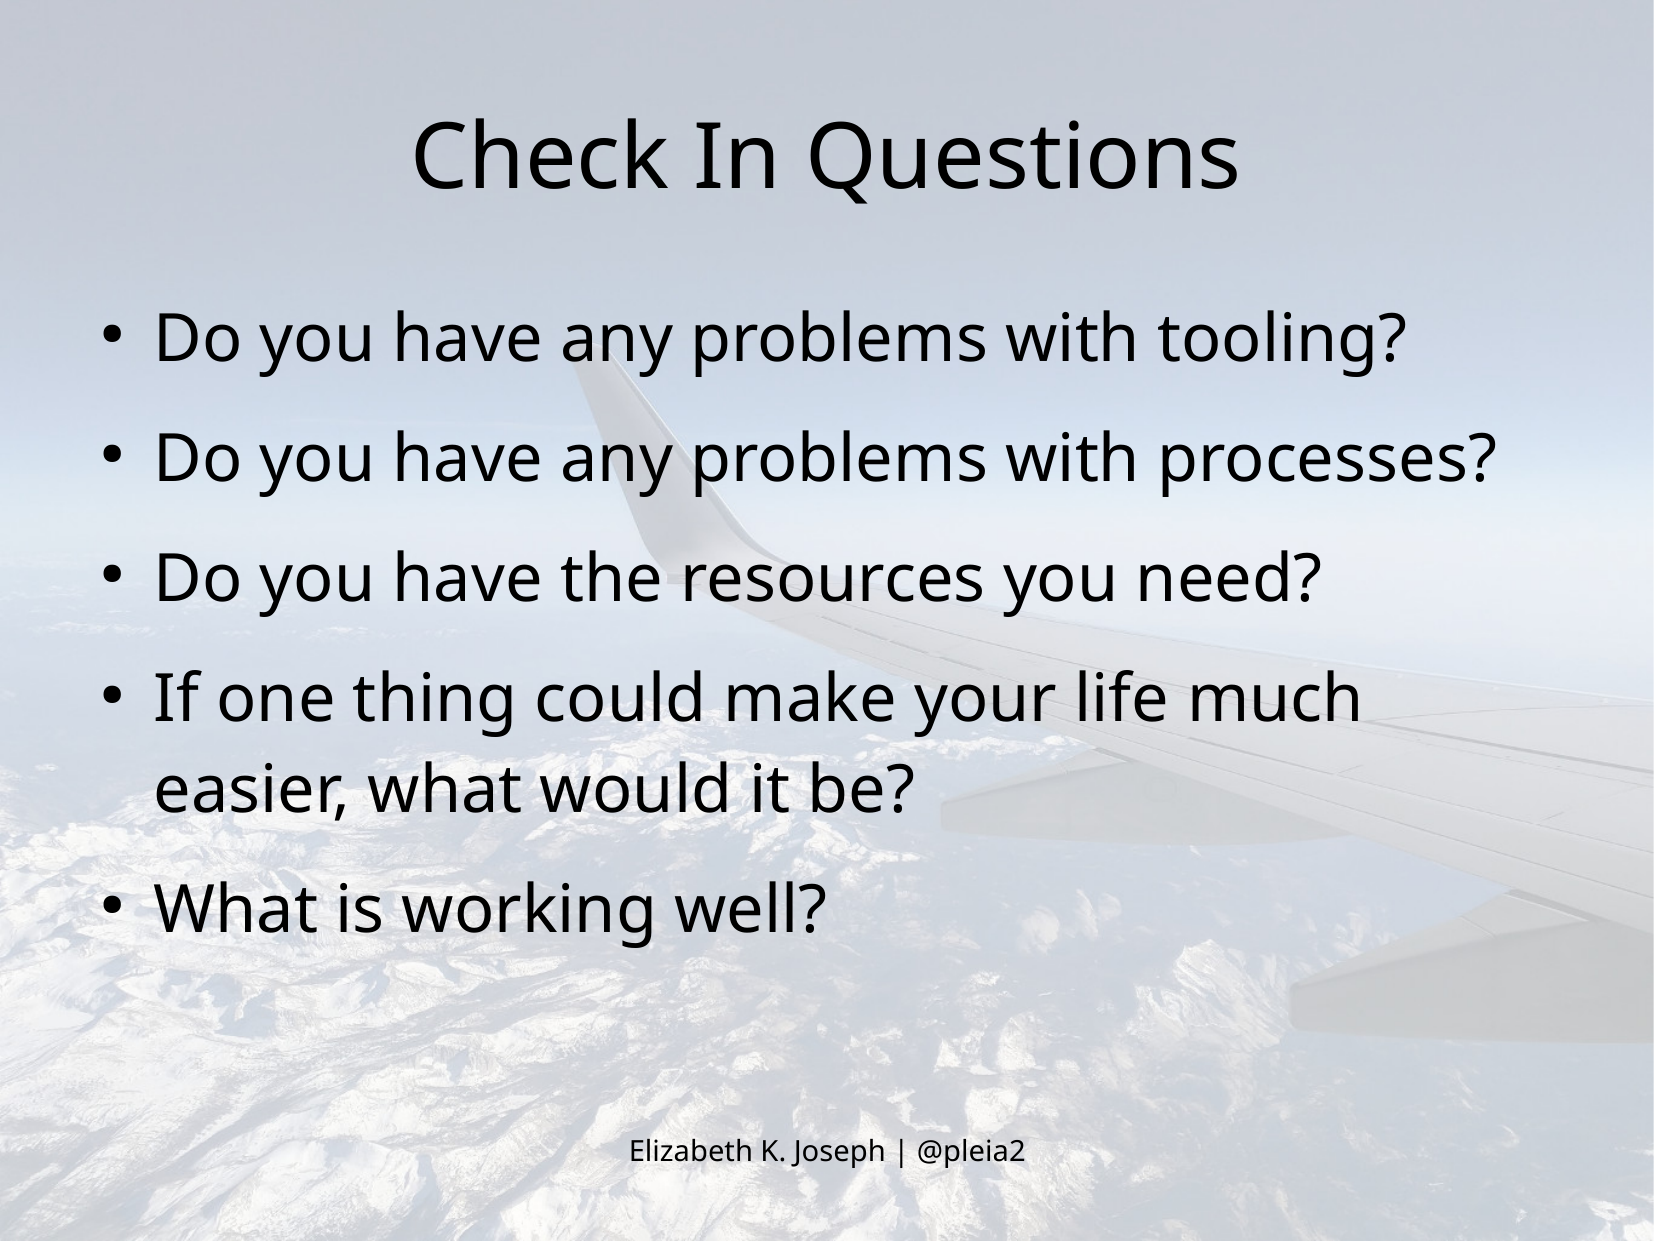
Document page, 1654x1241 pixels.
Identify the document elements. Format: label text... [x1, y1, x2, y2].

title Check In Questions [82, 49, 1571, 257]
picture [0, 0, 1654, 1241]
list Do you have any problems with tooling? Do you have any problems with processes? Do you have the resources you need? If one thing could make your life much easier, what would it be? What is working well? [82, 290, 1571, 1010]
